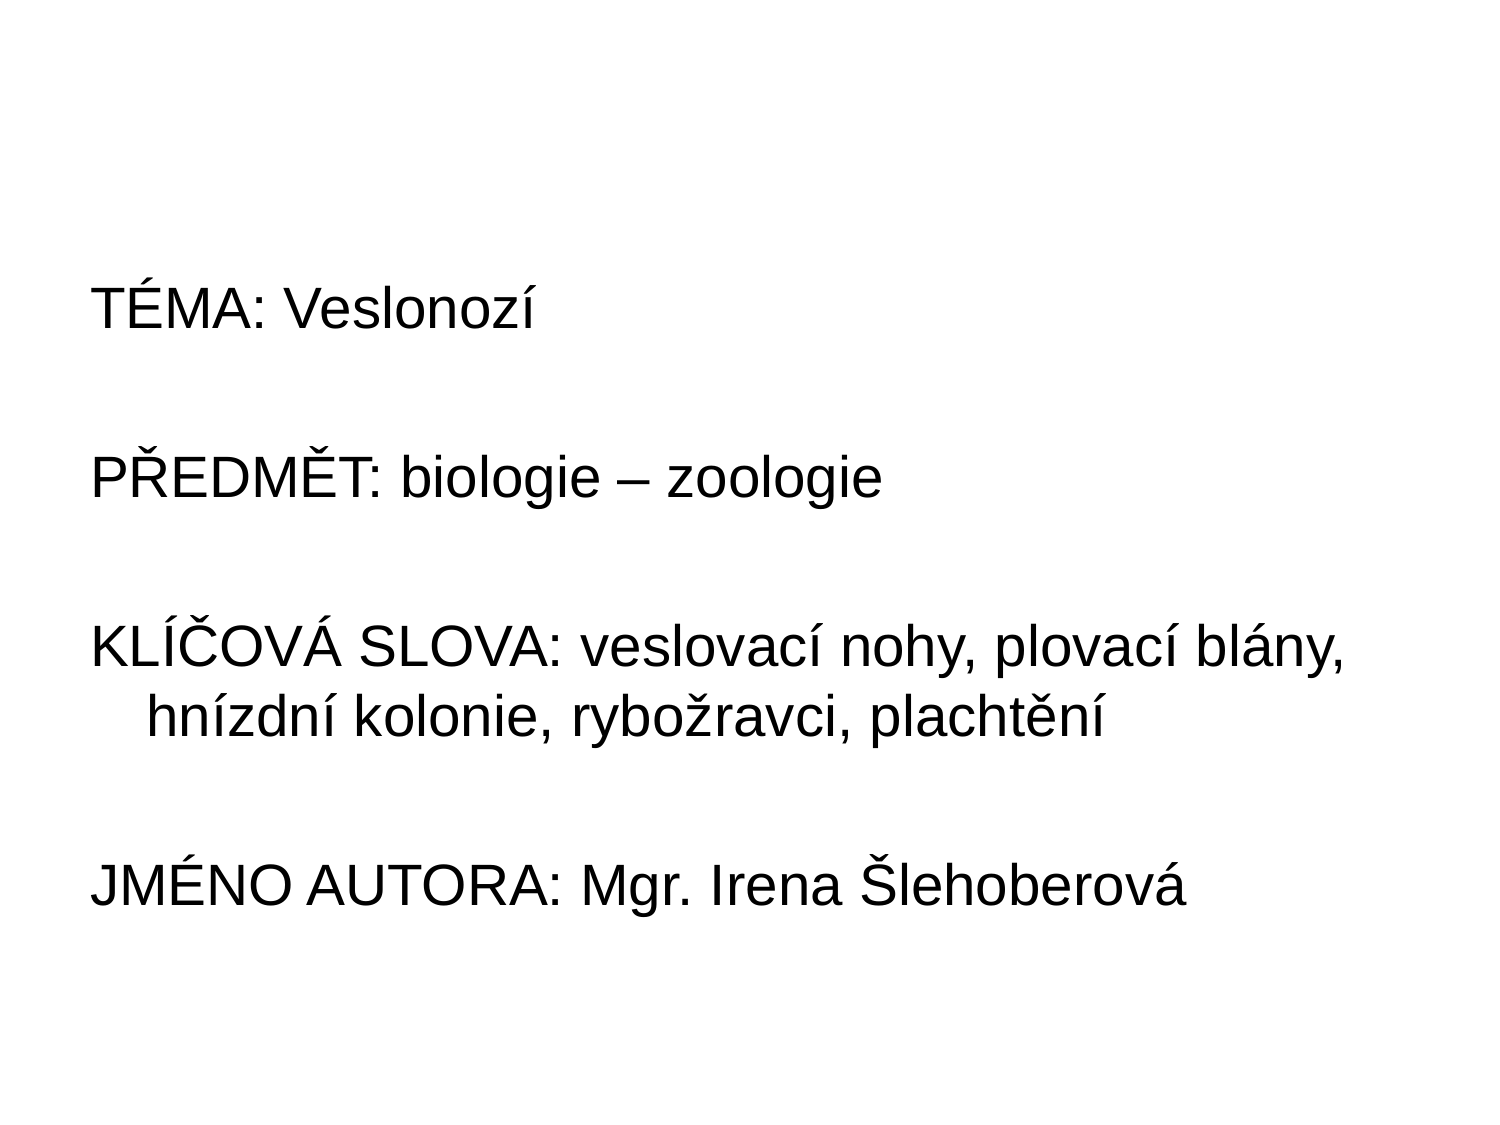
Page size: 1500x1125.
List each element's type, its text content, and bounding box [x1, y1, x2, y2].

list TÉMA: Veslonozí PŘEDMĚT: biologie – zoologie KLÍČOVÁ SLOVA: veslovací nohy, plovací blány, hnízdní kolonie, rybožravci, plachtění JMÉNO AUTORA: Mgr. Irena Šlehoberová [75, 262, 1426, 1010]
